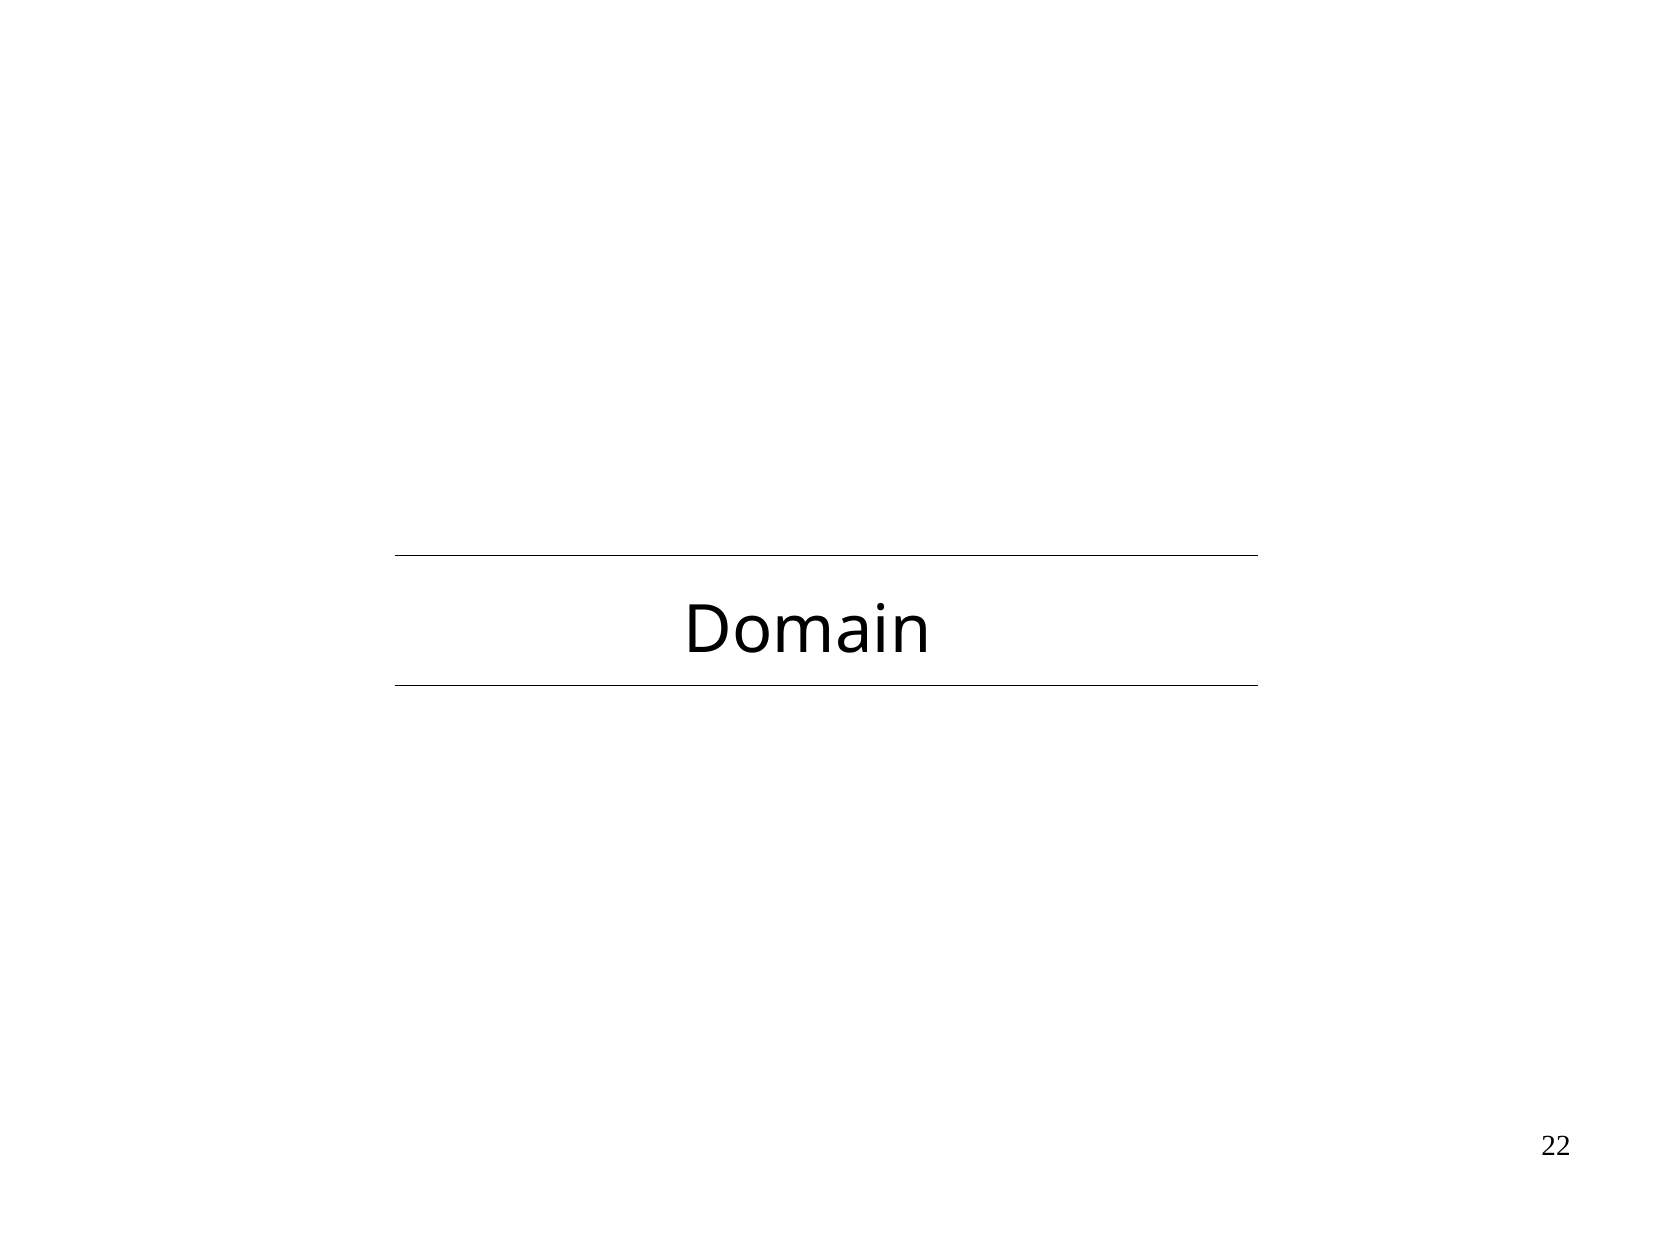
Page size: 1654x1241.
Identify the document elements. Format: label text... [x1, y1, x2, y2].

text_box Domain [318, 574, 1297, 668]
